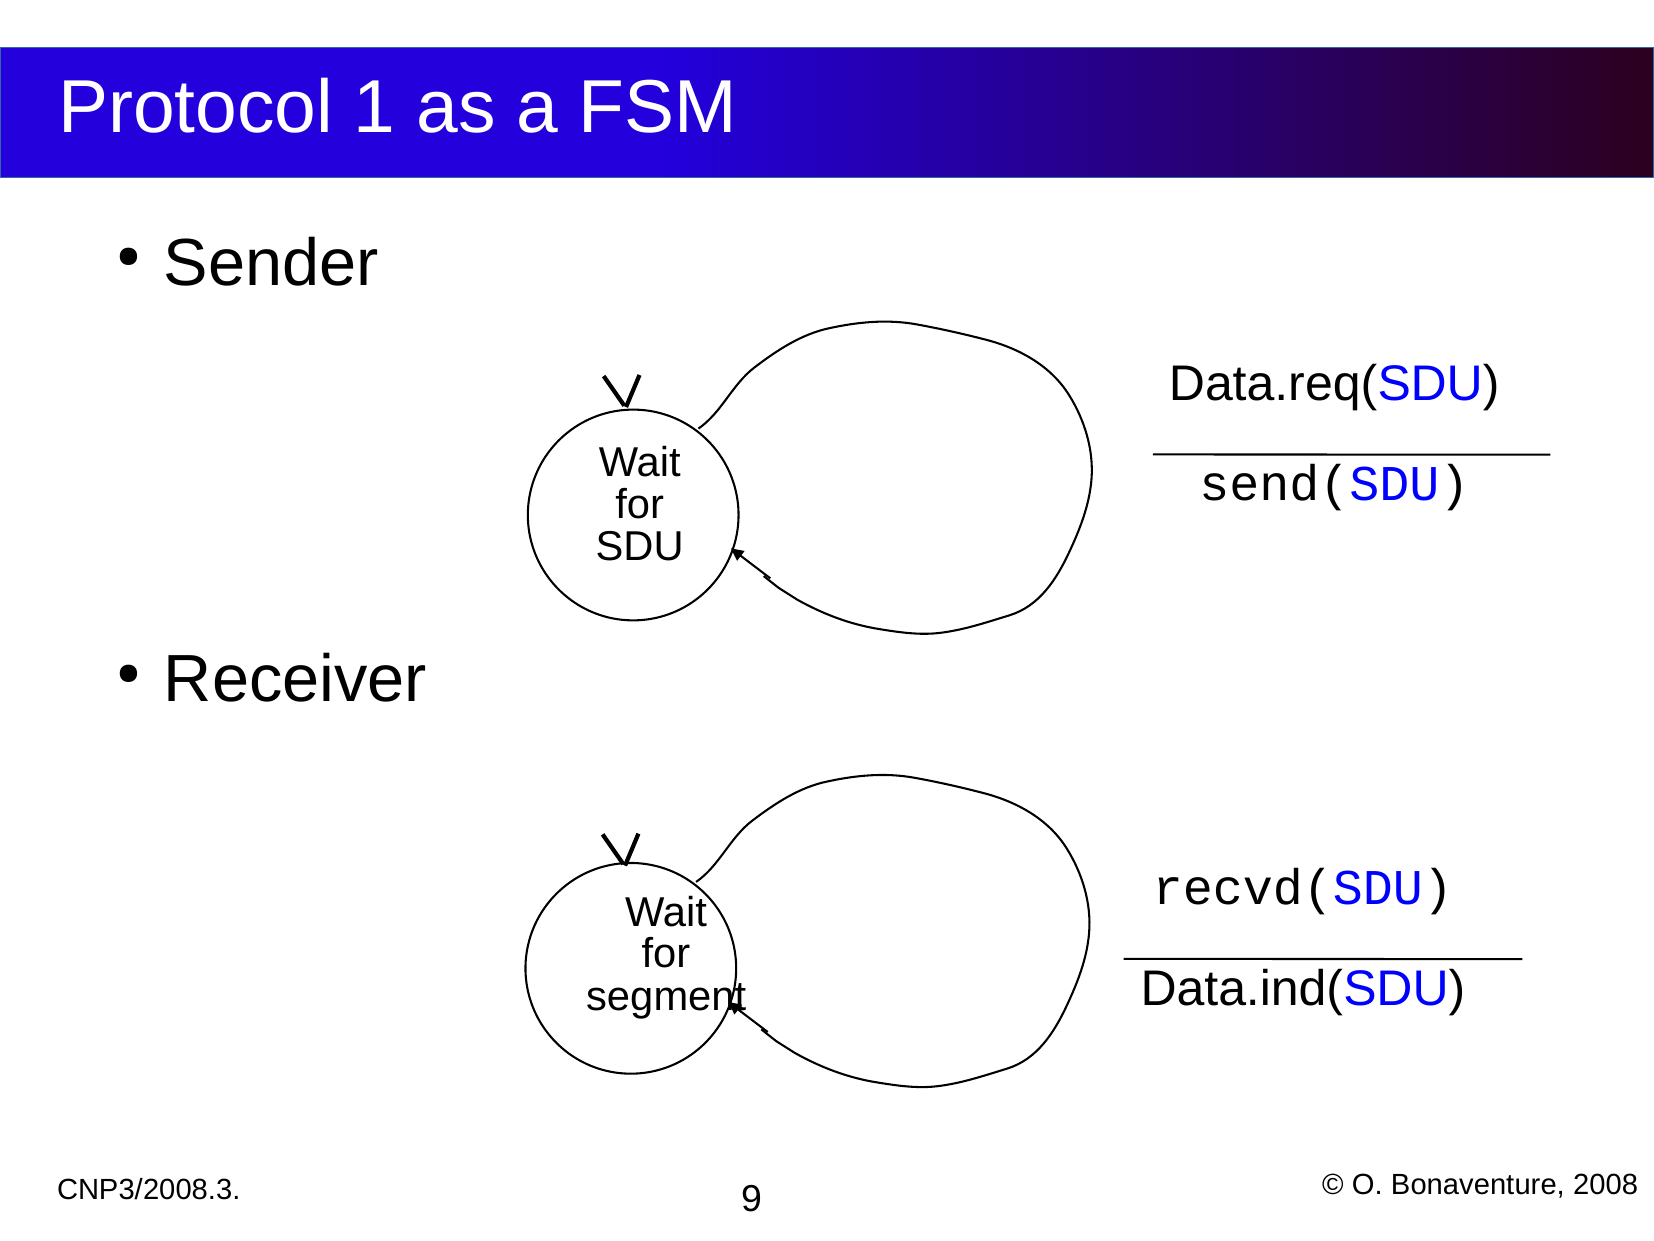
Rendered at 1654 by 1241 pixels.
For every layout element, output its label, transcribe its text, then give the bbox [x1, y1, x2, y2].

title Protocol 1 as a FSM [10, 0, 1000, 219]
text_box © O. Bonaventure, 2008 [1529, 1170, 1639, 1201]
text_box Wait for segment [550, 892, 747, 1019]
text_box Data.req(SDU) send(SDU) [1133, 359, 1500, 512]
list Sender Receiver [116, 231, 1529, 1241]
text_box CNP3/2008.3. [21, 1176, 116, 1212]
text_box recvd(SDU) Data.ind(SDU) [1105, 864, 1466, 1016]
text_box Wait for SDU [560, 442, 684, 569]
